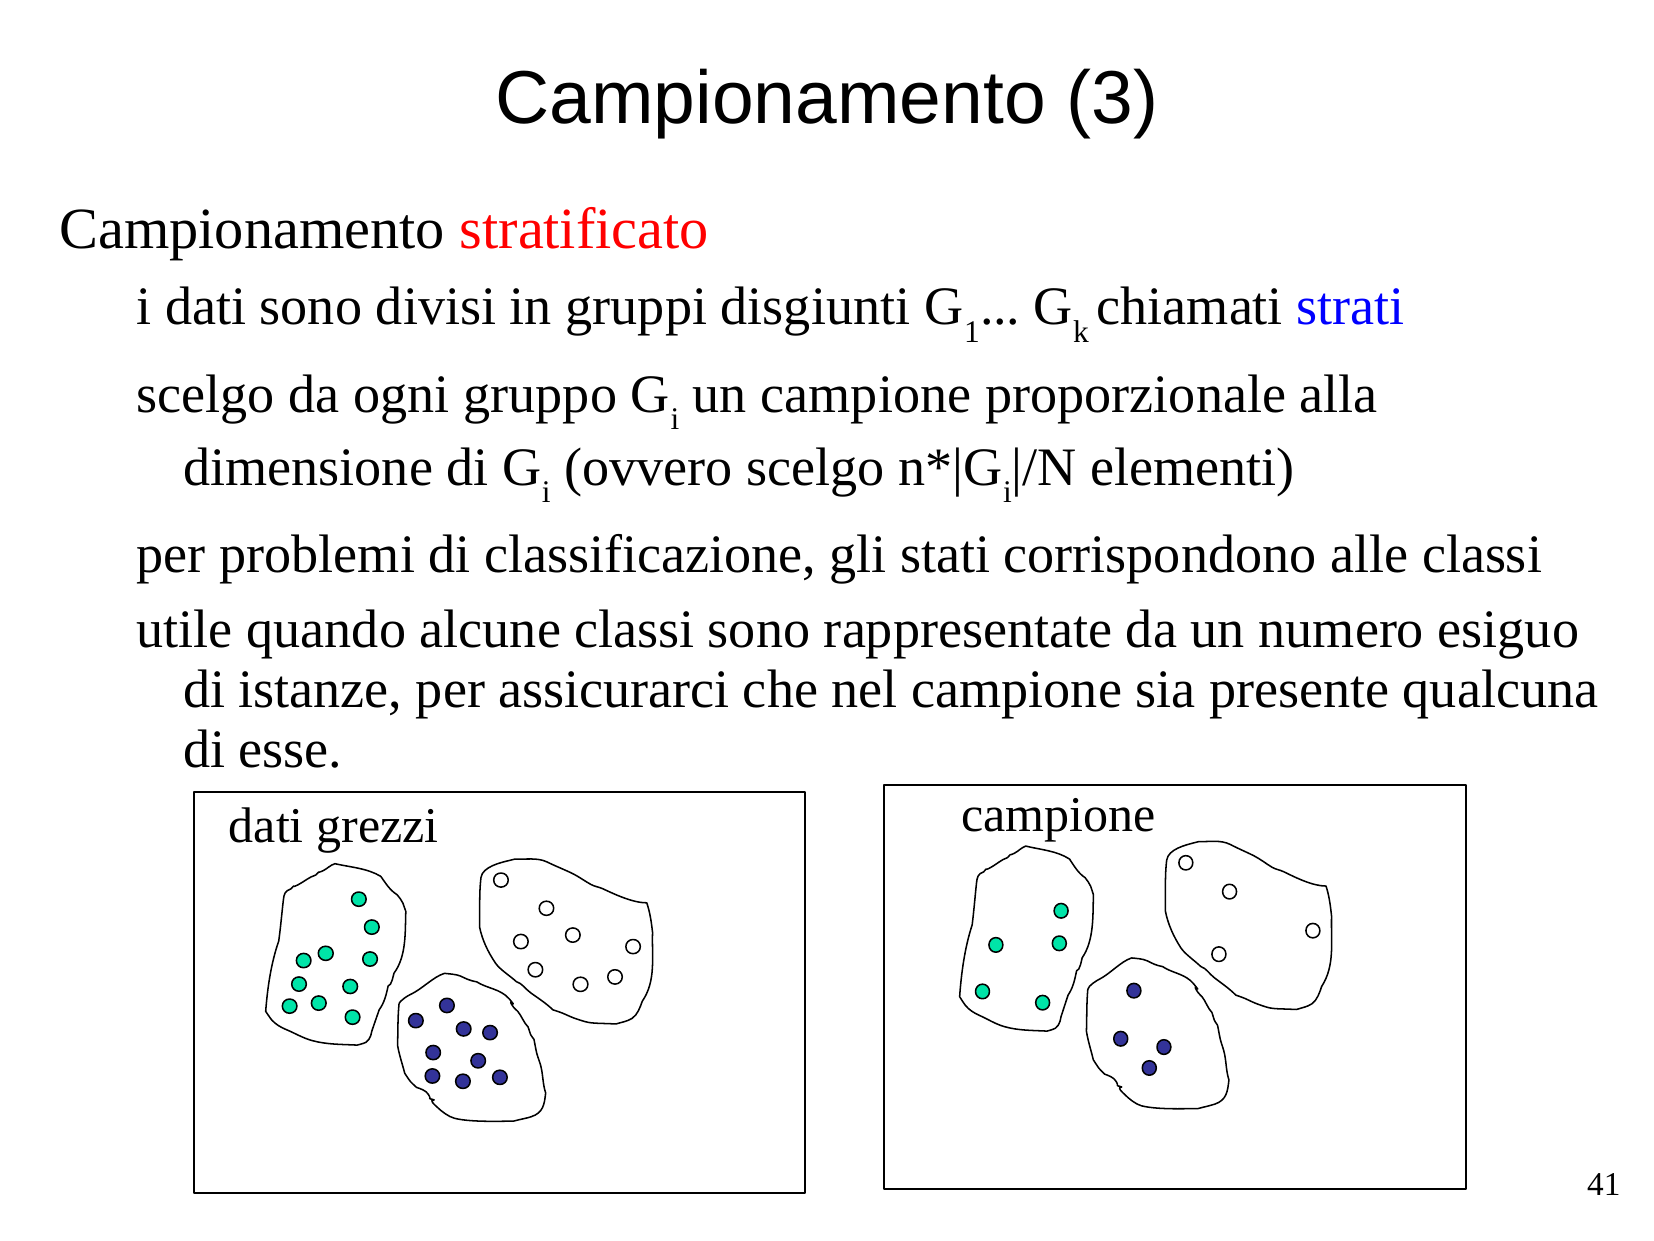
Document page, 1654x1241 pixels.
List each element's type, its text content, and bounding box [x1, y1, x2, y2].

text_box [1222, 884, 1237, 899]
text_box [1211, 946, 1226, 962]
text_box campione [961, 787, 1358, 848]
text_box [573, 977, 588, 992]
list Campionamento stratificato i dati sono divisi in gruppi disgiunti G1... Gk chiamati strati scelgo da ogni gruppo Gi un campione proporzionale alla dimensione di Gi (ovvero scelgo n*|Gi|/N elementi) per problemi di classificazione, gli stati corrispondono alle classi utile quando alcune classi sono rappresentate da un numero esiguo di istanze, per assicurarci che nel campione sia presente qualcuna di esse. [195, 793, 804, 1187]
text_box [625, 939, 641, 954]
text_box [513, 934, 529, 949]
text_box [425, 1068, 440, 1084]
text_box [470, 1053, 486, 1068]
text_box [565, 927, 581, 943]
text_box [1178, 855, 1193, 870]
text_box [455, 1074, 471, 1089]
text_box [439, 998, 455, 1013]
text_box dati grezzi [229, 798, 683, 868]
text_box [1305, 923, 1320, 938]
list Campionamento stratificato i dati sono divisi in gruppi disgiunti G1... Gk chiamati strati scelgo da ogni gruppo Gi un campione proporzionale alla dimensione di Gi (ovvero scelgo n*|Gi|/N elementi) per problemi di classificazione, gli stati corrispondono alle classi utile quando alcune classi sono rappresentate da un numero esiguo di istanze, per assicurarci che nel campione sia presente qualcuna di esse. [885, 786, 1465, 1187]
text_box [539, 901, 554, 916]
text_box [607, 969, 623, 985]
list Campionamento stratificato i dati sono divisi in gruppi disgiunti G1... Gk chiamati strati scelgo da ogni gruppo Gi un campione proporzionale alla dimensione di Gi (ovvero scelgo n*|Gi|/N elementi) per problemi di classificazione, gli stati corrispondono alle classi utile quando alcune classi sono rappresentate da un numero esiguo di istanze, per assicurarci che nel campione sia presente qualcuna di esse. [42, 196, 1612, 1187]
text_box [492, 1070, 508, 1085]
text_box [425, 1045, 441, 1060]
text_box [528, 962, 543, 977]
text_box [1113, 1031, 1128, 1047]
text_box [1142, 1060, 1157, 1076]
text_box [1157, 1039, 1171, 1055]
text_box [482, 1025, 498, 1040]
text_box [456, 1021, 471, 1037]
title Campionamento (3) [37, 30, 1617, 166]
text_box [493, 873, 509, 888]
text_box [1126, 983, 1141, 998]
text_box [408, 1013, 424, 1028]
